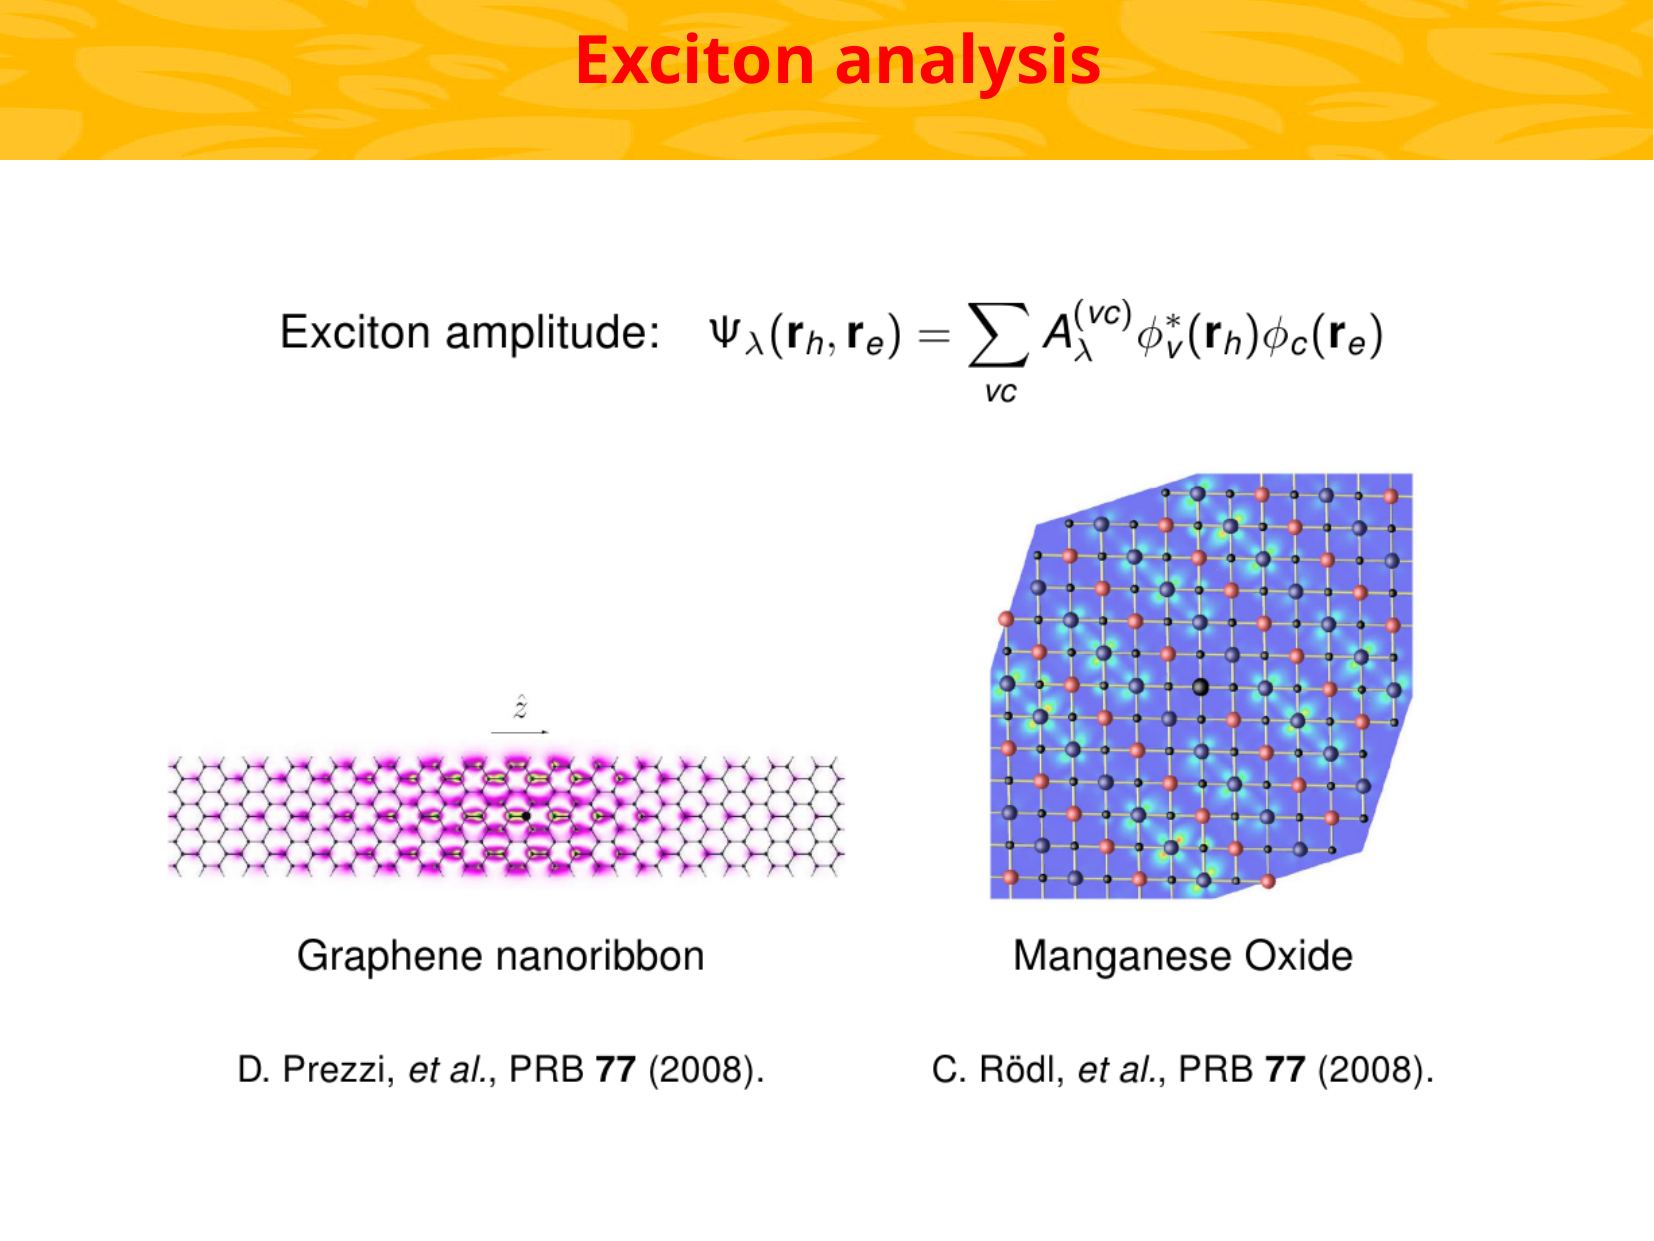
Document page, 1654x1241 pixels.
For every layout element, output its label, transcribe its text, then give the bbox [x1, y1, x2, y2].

picture [2, 183, 1654, 1175]
picture [0, 0, 1654, 160]
text_box Exciton analysis [30, 4, 1647, 144]
